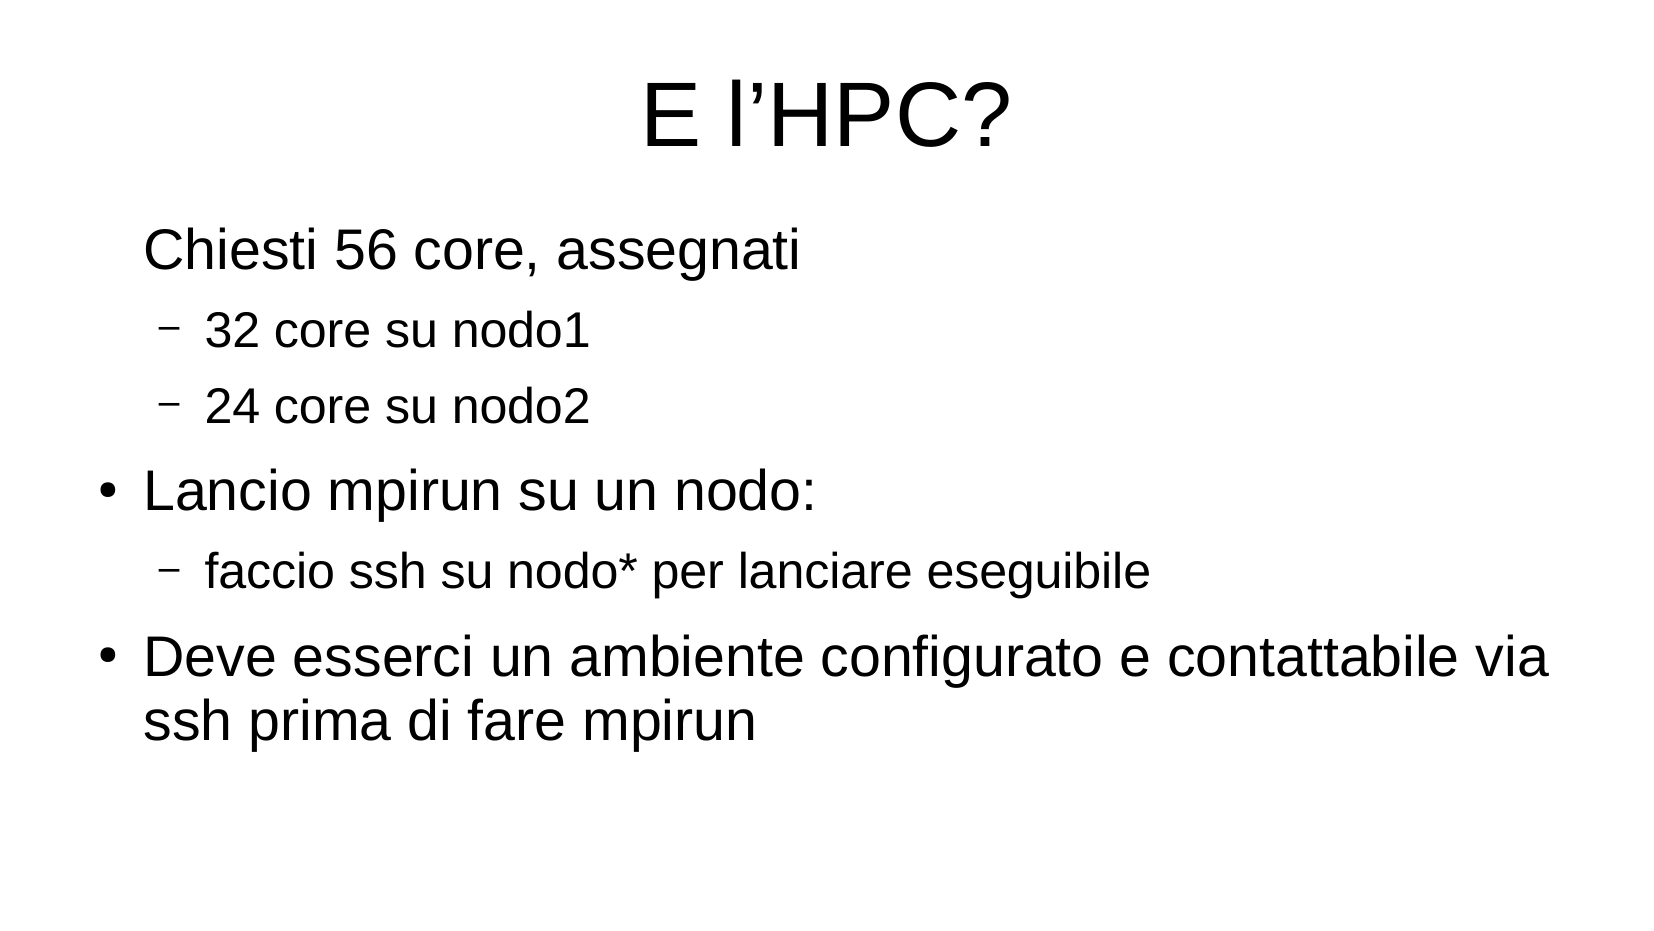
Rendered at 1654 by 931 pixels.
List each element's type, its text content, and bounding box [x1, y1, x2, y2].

list Chiesti 56 core, assegnati 32 core su nodo1 24 core su nodo2 Lancio mpirun su un nodo: faccio ssh su nodo* per lanciare eseguibile Deve esserci un ambiente configurato e contattabile via ssh prima di fare mpirun [82, 217, 1571, 758]
title E l’HPC? [82, 37, 1571, 193]
